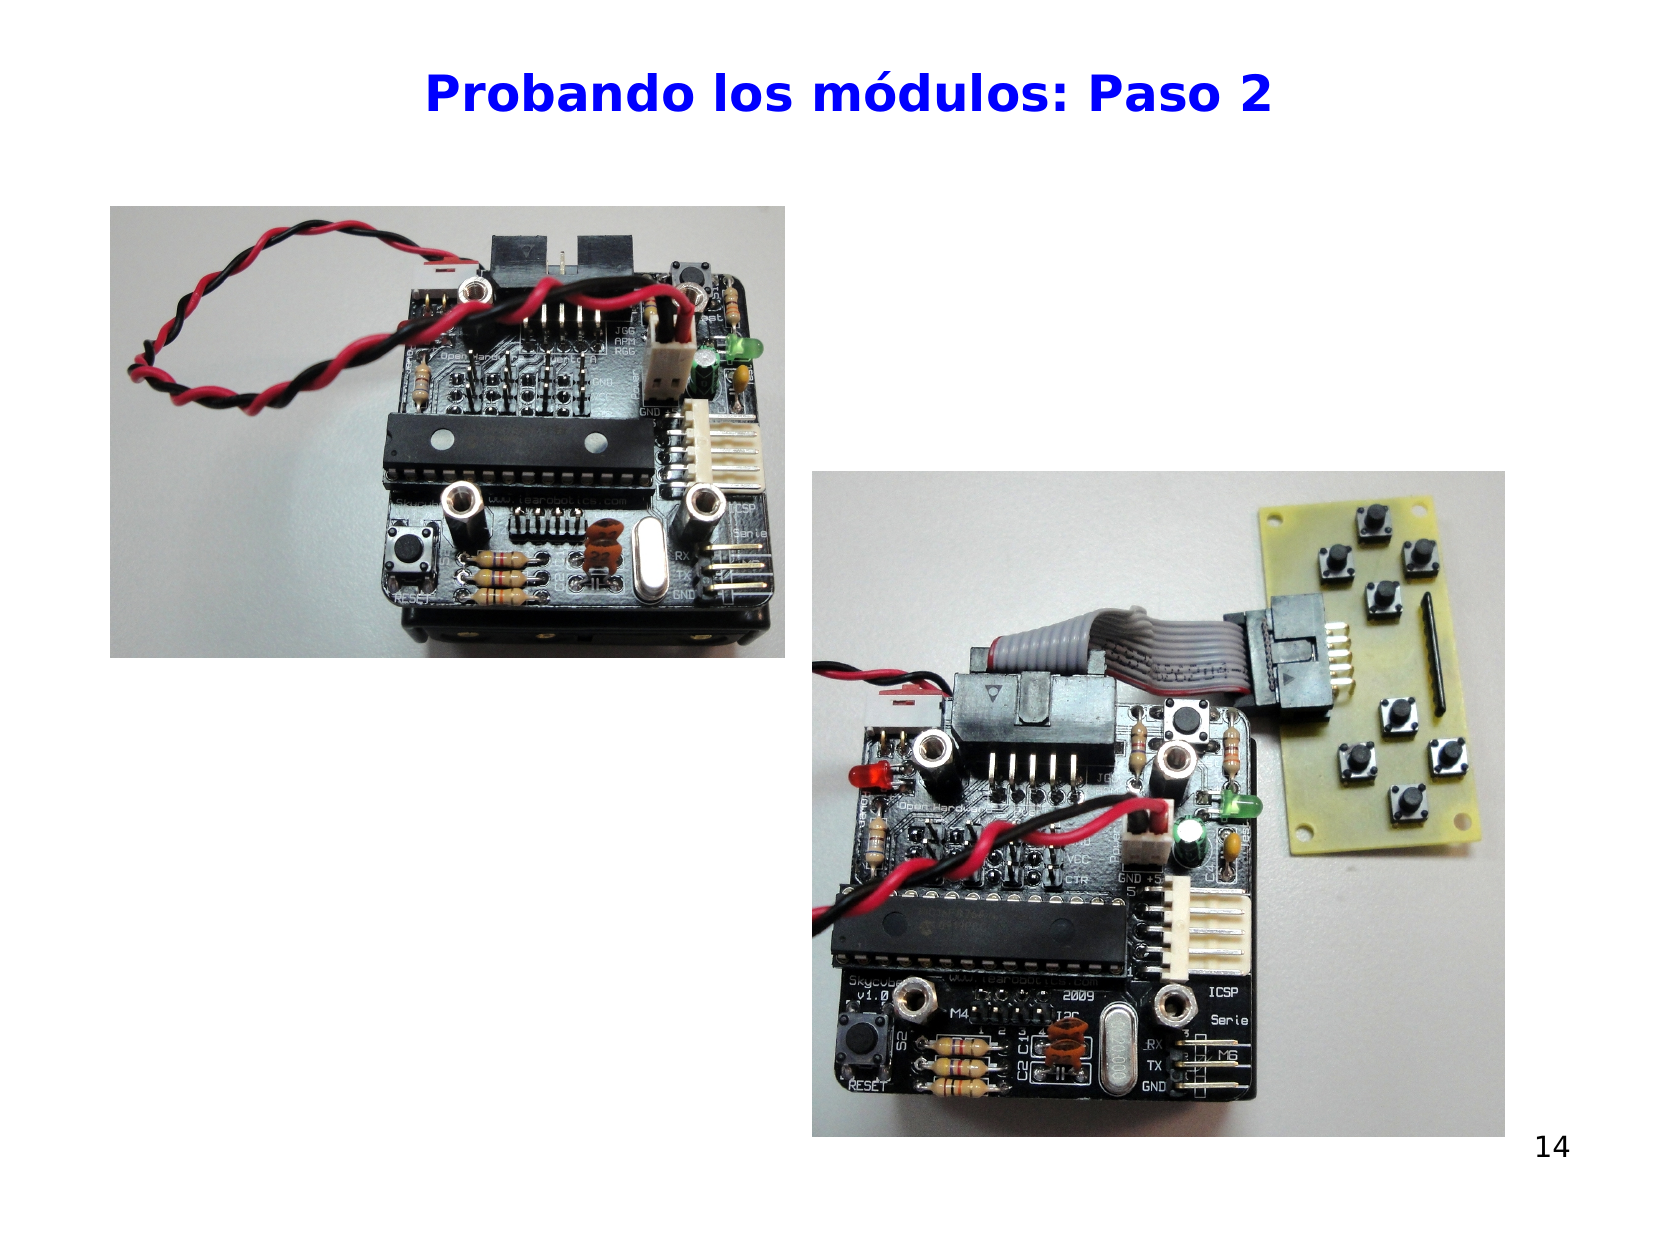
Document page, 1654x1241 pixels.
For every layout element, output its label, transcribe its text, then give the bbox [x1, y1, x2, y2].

text_box Probando los módulos: Paso 2 [409, 57, 1290, 131]
picture [110, 206, 785, 658]
picture [812, 471, 1505, 1137]
